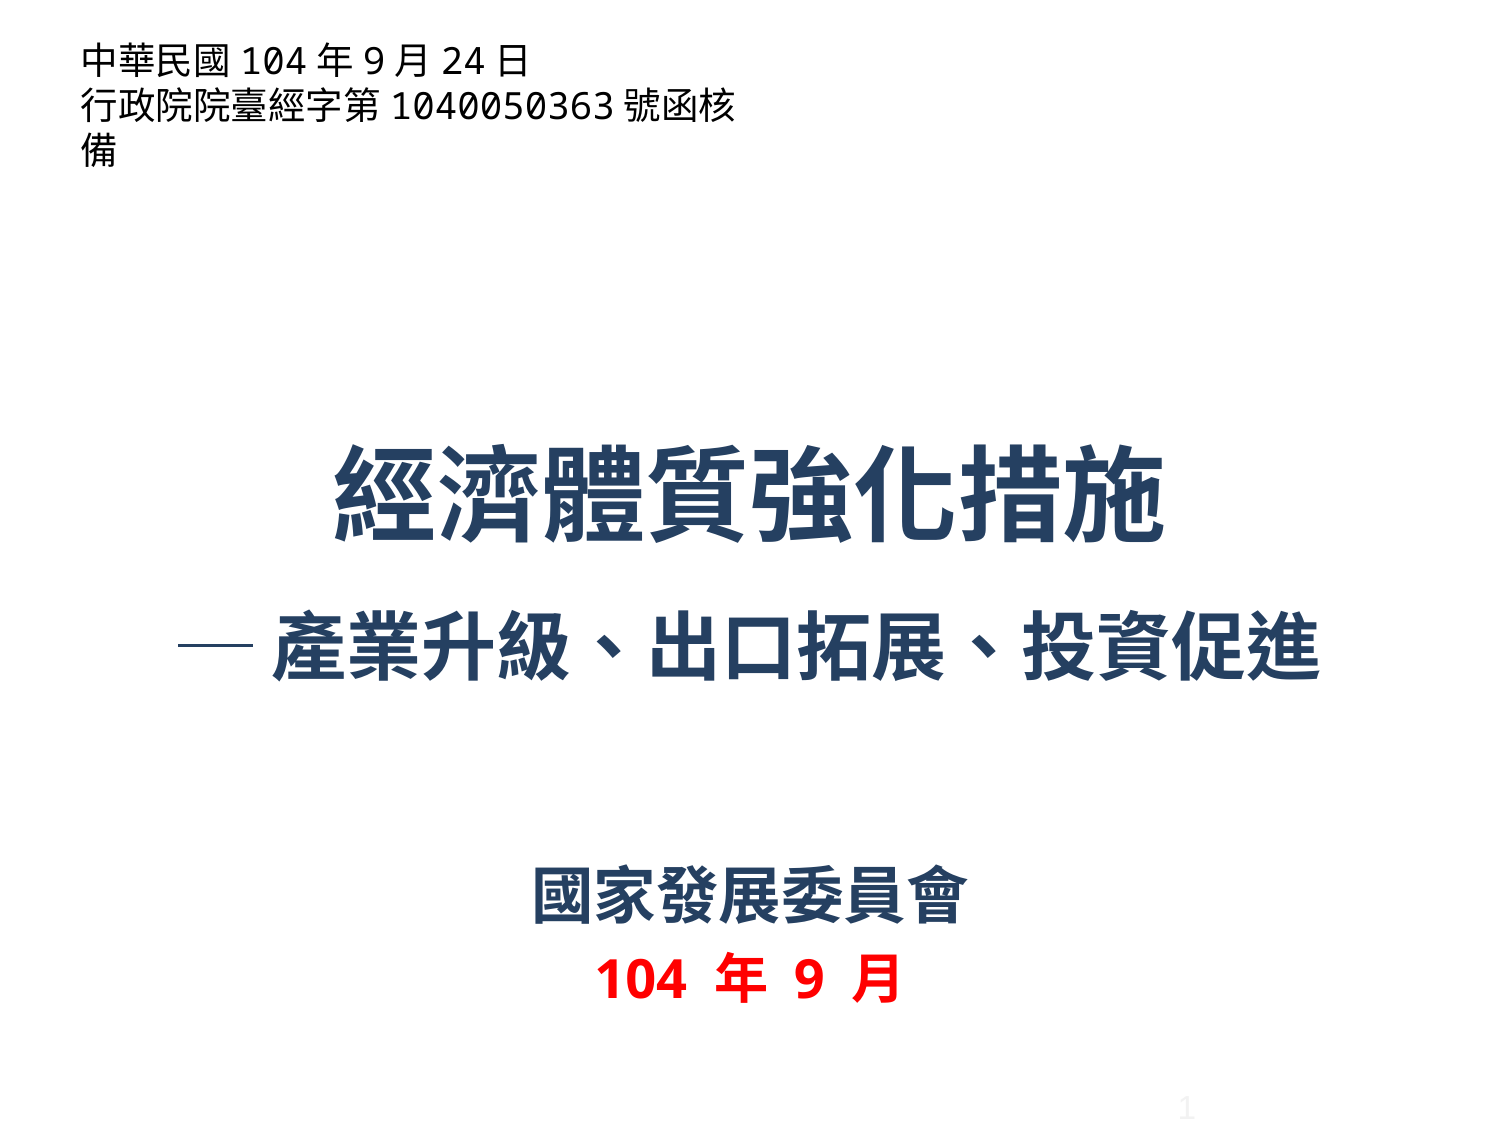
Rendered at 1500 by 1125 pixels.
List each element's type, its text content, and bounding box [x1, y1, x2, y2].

text_box 中華民國104年9月24日 行政院院臺經字第1040050363號函核備 [65, 29, 757, 136]
subtitle 國家發展委員會 104 年 9 月 [311, 833, 1189, 1014]
title 經濟體質強化措施 ─ 產業升級、出口拓展、投資促進 [0, 359, 1500, 590]
